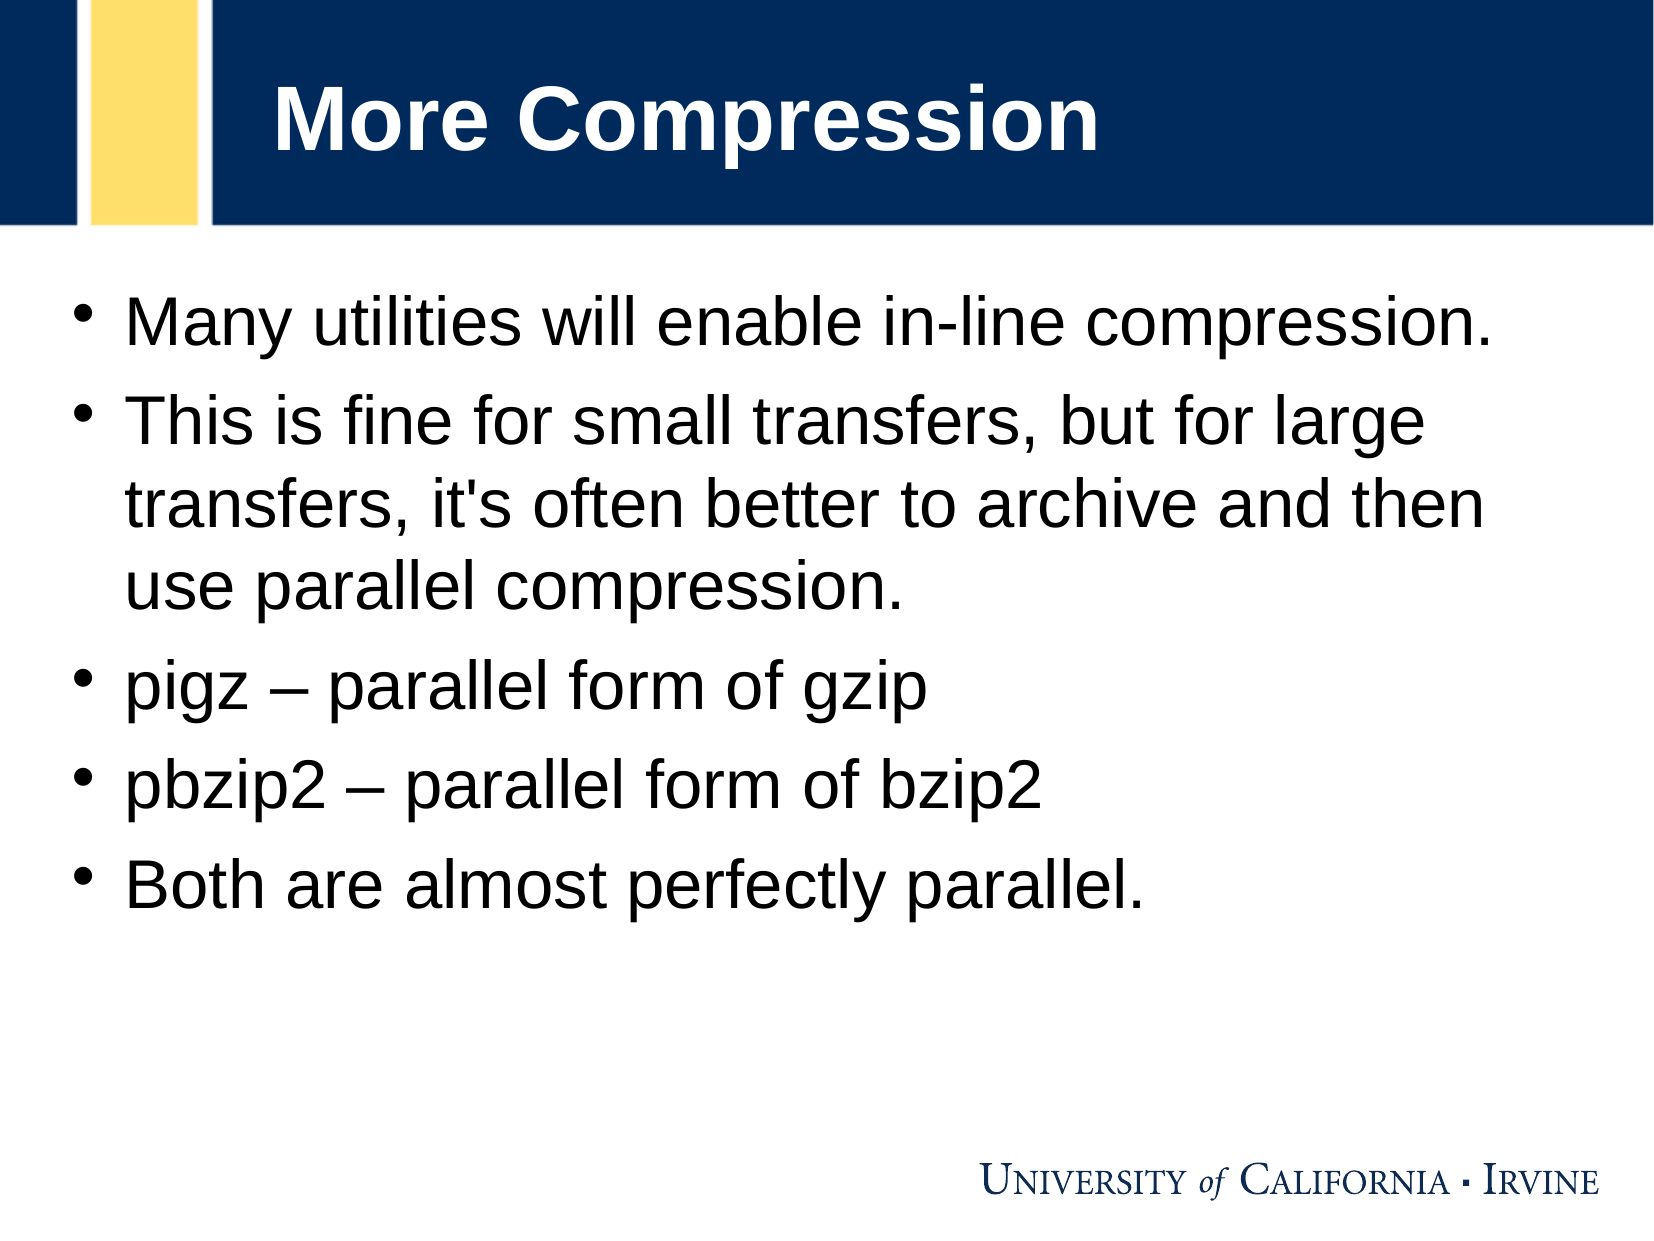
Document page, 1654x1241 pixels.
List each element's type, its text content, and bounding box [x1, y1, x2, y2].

subtitle Many utilities will enable in-line compression. This is fine for small transfers, but for large transfers, it's often better to archive and then use parallel compression. pigz – parallel form of gzip pbzip2 – parallel form of bzip2 Both are almost perfectly parallel. [39, 268, 1615, 1130]
title More Compression [257, 0, 1654, 228]
picture [0, 0, 1654, 1241]
